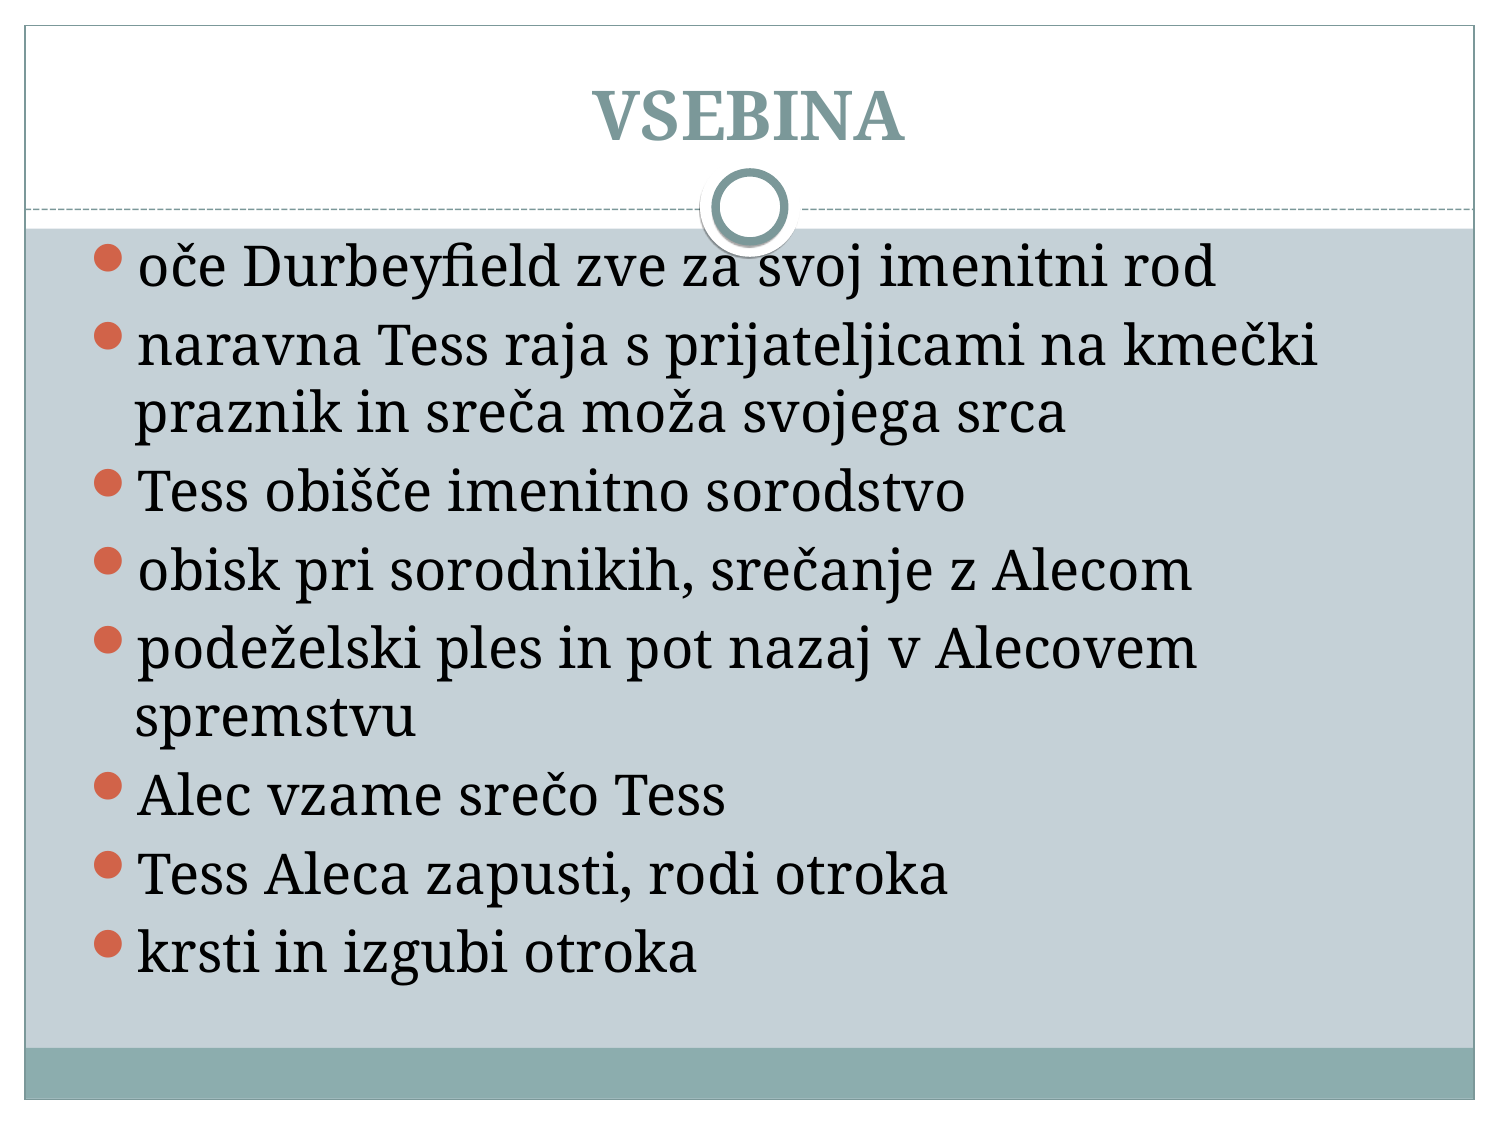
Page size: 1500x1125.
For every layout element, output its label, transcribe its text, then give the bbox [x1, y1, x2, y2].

list oče Durbeyfield zve za svoj imenitni rod naravna Tess raja s prijateljicami na kmečki praznik in sreča moža svojega srca Tess obišče imenitno sorodstvo obisk pri sorodnikih, srečanje z Alecom podeželski ples in pot nazaj v Alecovem spremstvu Alec vzame srečo Tess Tess Aleca zapusti, rodi otroka krsti in izgubi otroka [75, 222, 1425, 1125]
title VSEBINA [49, 37, 1450, 162]
